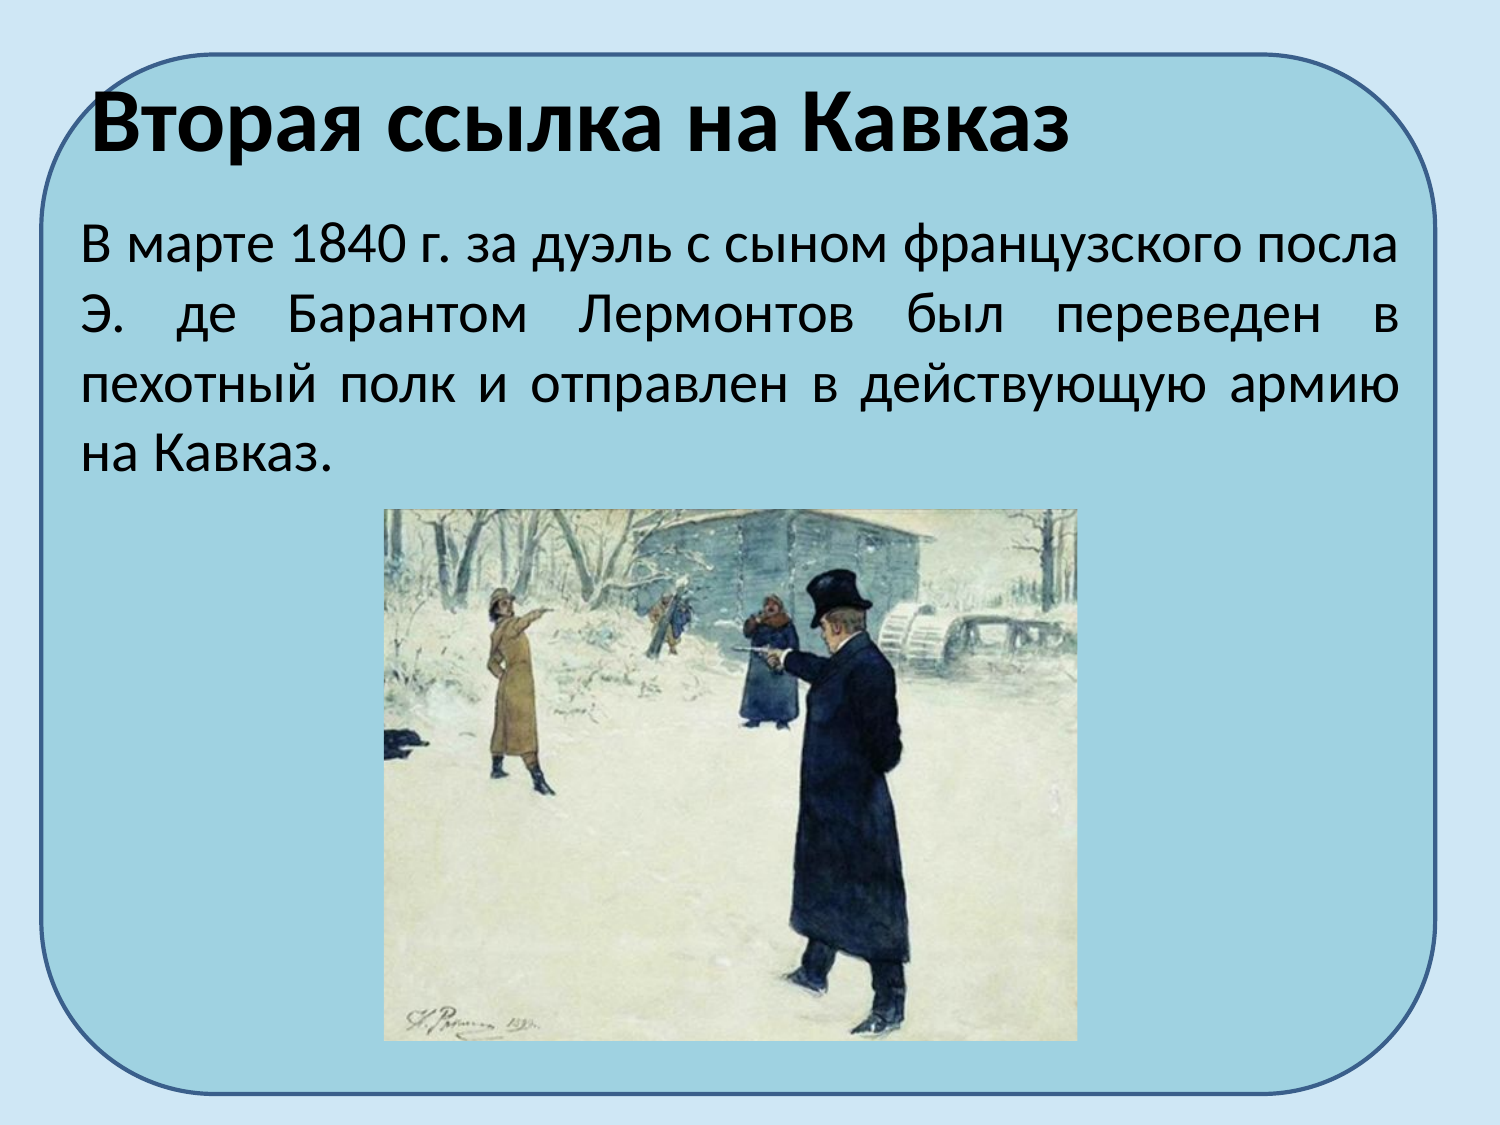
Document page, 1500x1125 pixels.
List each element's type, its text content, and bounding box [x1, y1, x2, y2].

text_box Вторая ссылка на Кавказ [74, 45, 1425, 185]
list В марте 1840 г. за дуэль с сыном французского посла Э. де Барантом Лермонтов был переведен в пехотный полк и отправлен в действующую армию на Кавказ. [65, 196, 1416, 551]
picture [383, 509, 1078, 1041]
